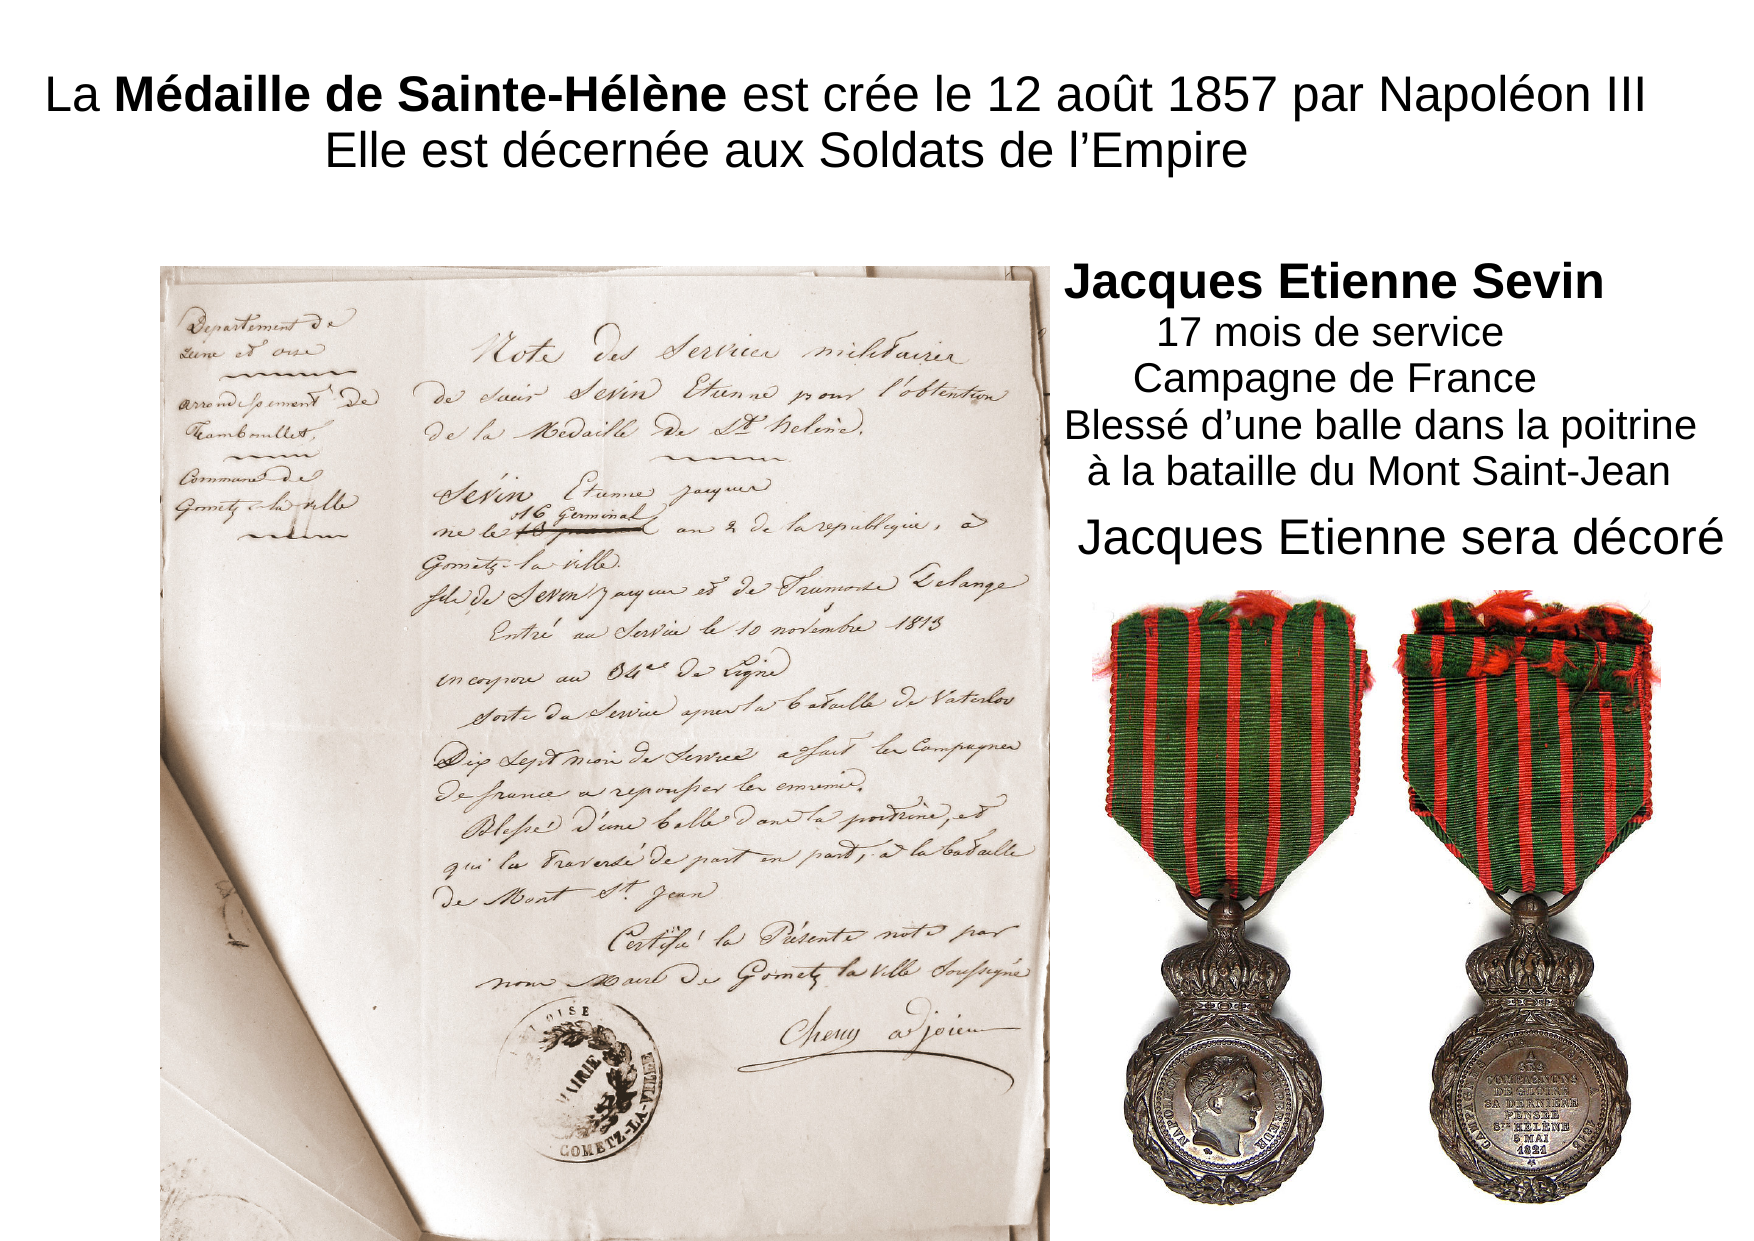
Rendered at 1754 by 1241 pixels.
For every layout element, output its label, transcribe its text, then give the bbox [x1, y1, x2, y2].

picture [160, 266, 1050, 1241]
picture [1092, 590, 1661, 1211]
text_box Jacques Etienne sera décoré [1062, 501, 1740, 573]
text_box La Médaille de Sainte-Hélène est crée le 12 août 1857 par Napoléon III Elle est décernée aux Soldats de l’Empire [29, 59, 1665, 207]
text_box Jacques Etienne Sevin 17 mois de service Campagne de France Blessé d’une balle dans la poitrine à la bataille du Mont Saint-Jean [1049, 245, 1713, 502]
